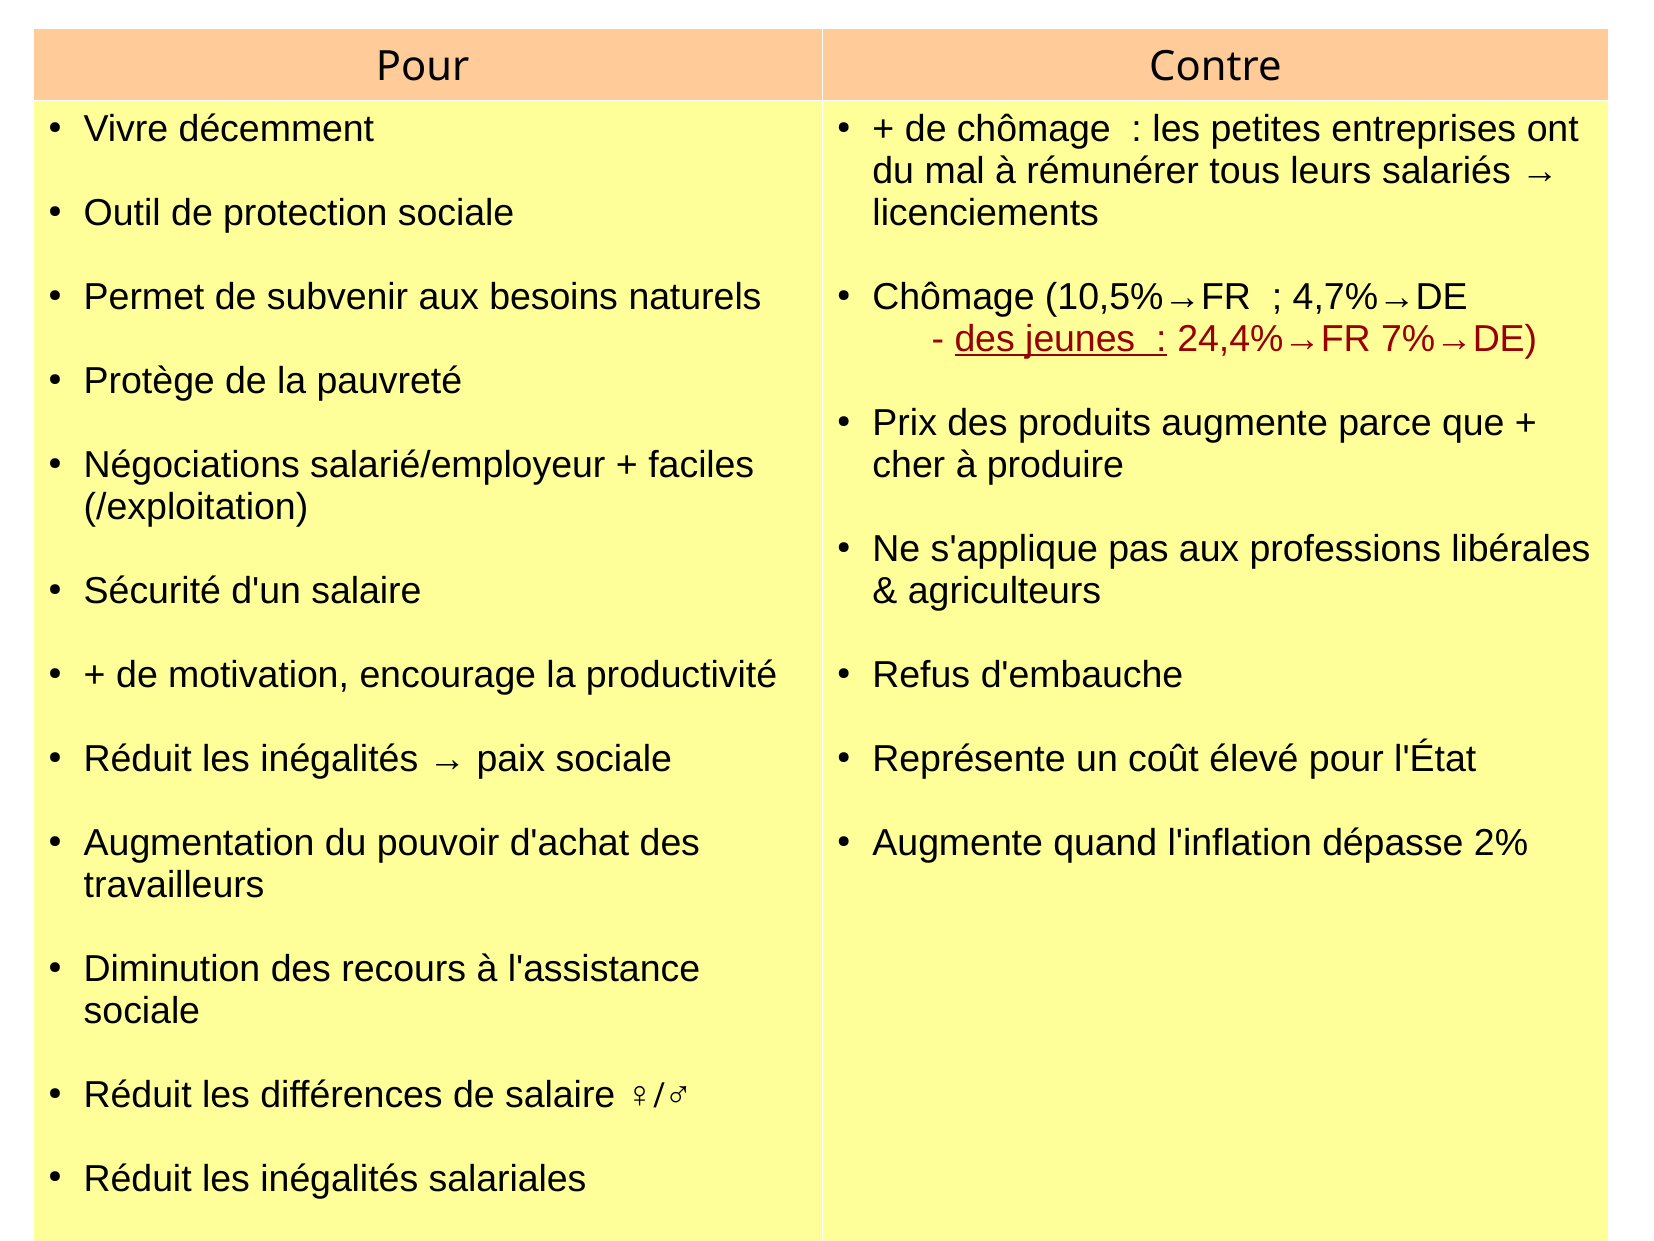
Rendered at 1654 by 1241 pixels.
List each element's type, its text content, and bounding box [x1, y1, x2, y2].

table_header Contre [823, 29, 1608, 100]
table_header Pour [34, 29, 822, 100]
table_cell Vivre décemment Outil de protection sociale Permet de subvenir aux besoins naturels Protège de la pauvreté Négociations salarié/employeur + faciles (/exploitation) Sécurité d'un salaire + de motivation, encourage la productivité Réduit les inégalités → paix sociale Augmentation du pouvoir d'achat des travailleurs Diminution des recours à l'assistance sociale Réduit les différences de salaire ♀/♂ Réduit les inégalités salariales [34, 101, 822, 1241]
table_cell + de chômage : les petites entreprises ont du mal à rémunérer tous leurs salariés → licenciements Chômage (10,5%→FR ; 4,7%→DE - des jeunes : 24,4%→FR 7%→DE) Prix des produits augmente parce que + cher à produire Ne s'applique pas aux professions libérales & agriculteurs Refus d'embauche Représente un coût élevé pour l'État Augmente quand l'inflation dépasse 2% [823, 101, 1608, 1241]
